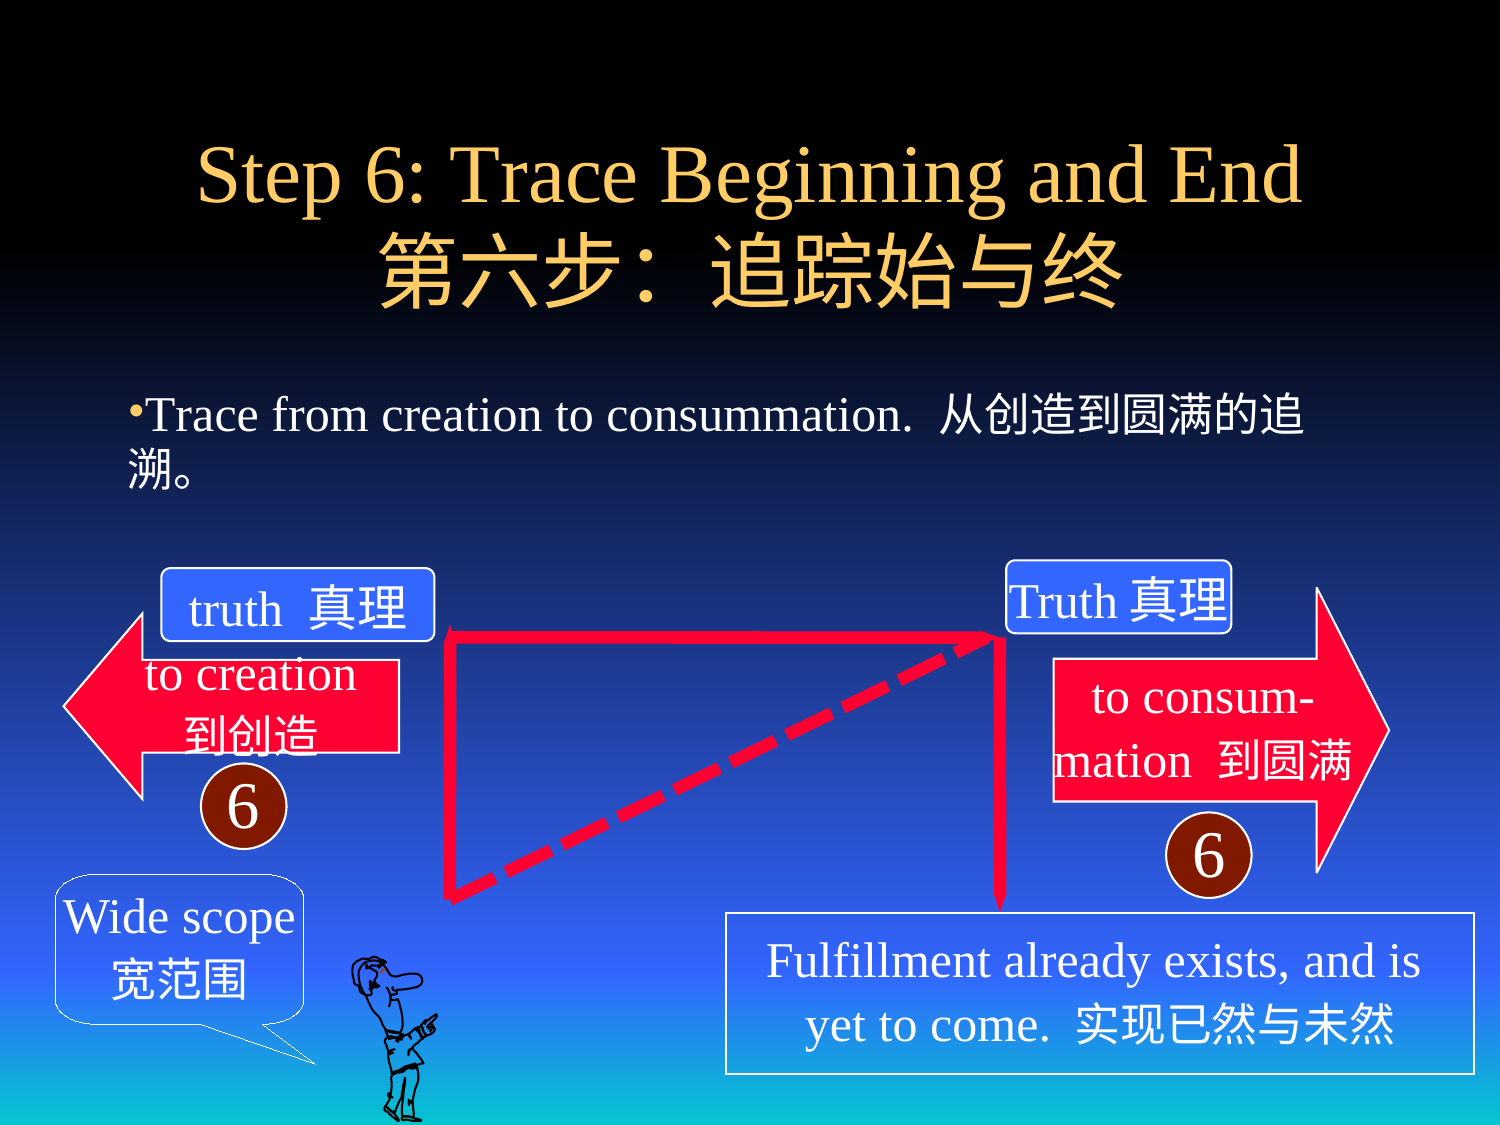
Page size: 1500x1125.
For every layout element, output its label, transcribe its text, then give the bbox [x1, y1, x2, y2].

list Trace from creation to consummation. 从创造到圆满的追溯。 [112, 373, 1411, 504]
text_box 6 [1166, 812, 1252, 898]
text_box 6 [200, 763, 287, 849]
text_box Wide scope 宽范围 [55, 874, 316, 1065]
title Step 6: Trace Beginning and End 第六步：追踪始与终 [112, 110, 1388, 328]
text_box Truth真理 [1006, 560, 1232, 634]
text_box Fulfillment already exists, and is yet to come. 实现已然与未然 [725, 913, 1474, 1074]
text_box to creation 到创造 [63, 613, 399, 800]
text_box to consum- mation 到圆满 [1053, 587, 1390, 873]
text_box truth 真理 [161, 568, 435, 642]
